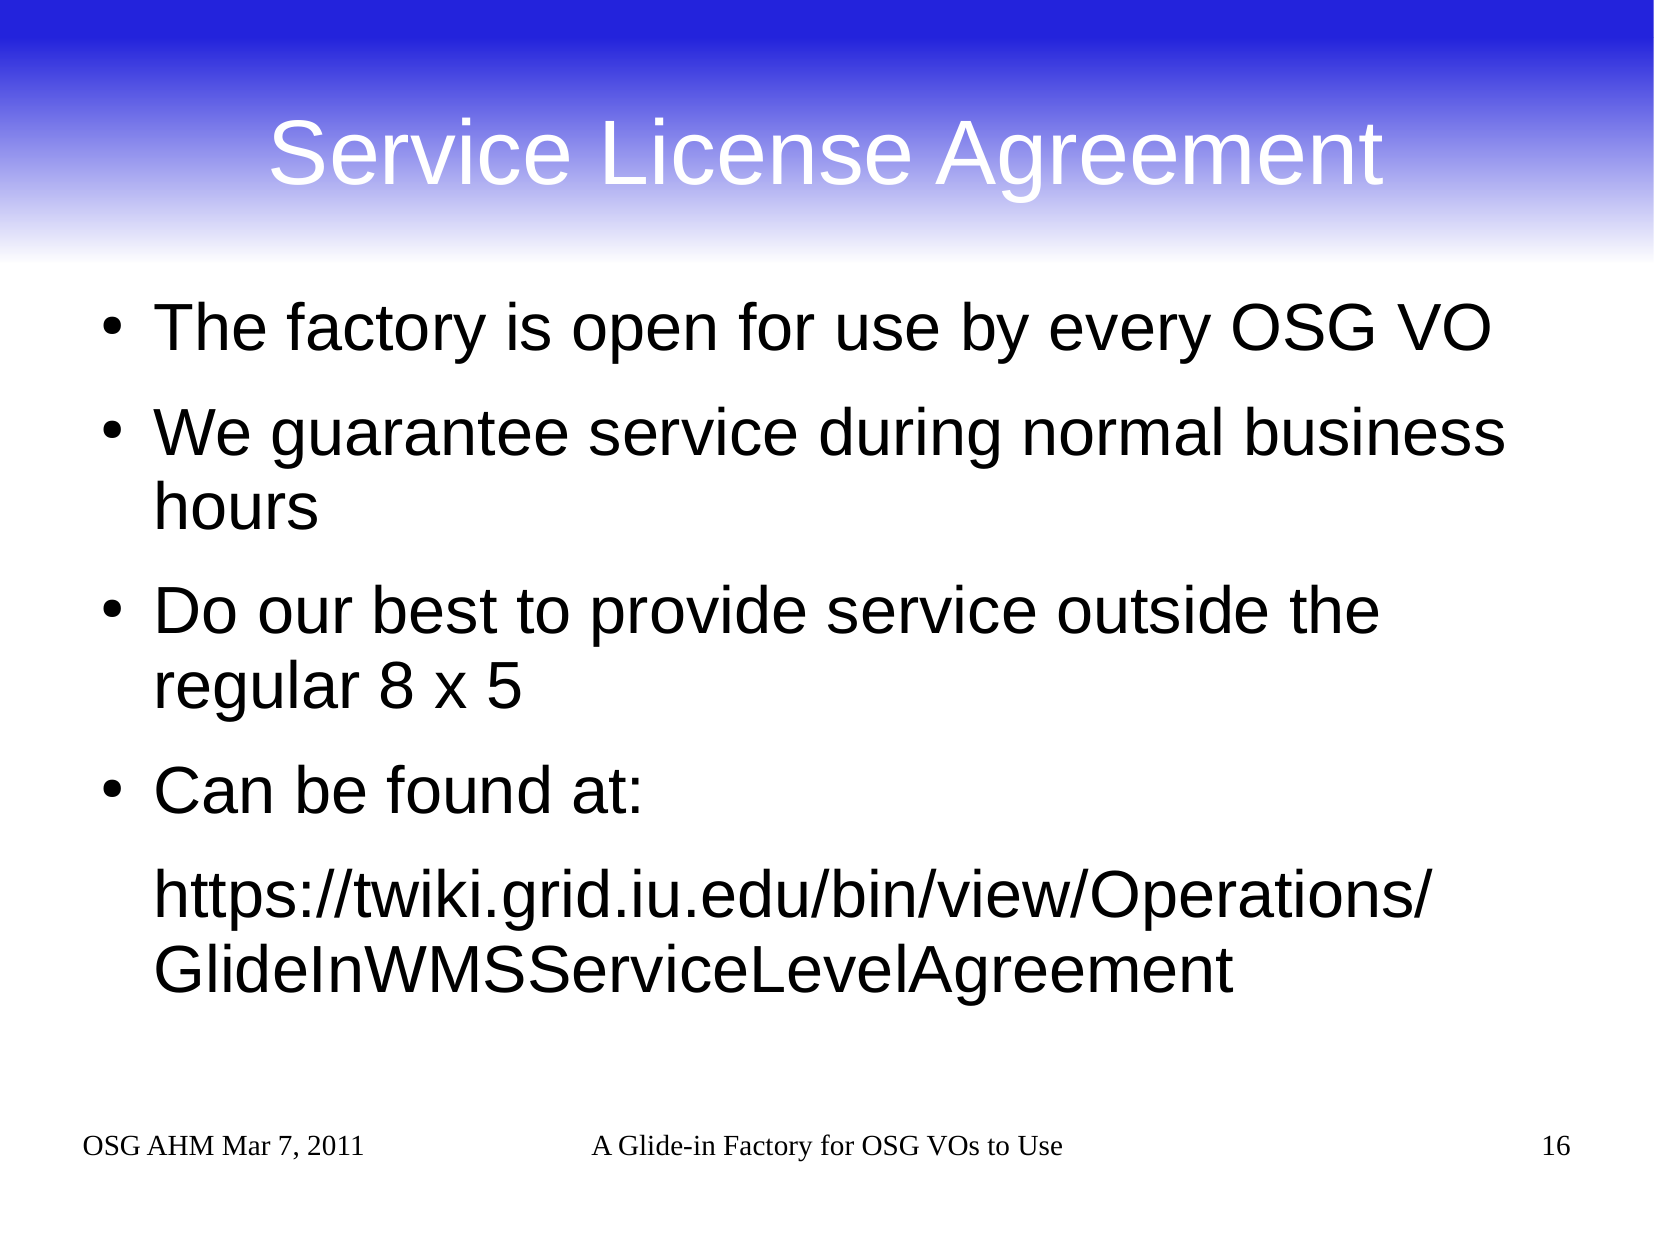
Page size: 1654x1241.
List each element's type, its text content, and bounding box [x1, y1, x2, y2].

title Service License Agreement [82, 56, 1571, 250]
list The factory is open for use by every OSG VO We guarantee service during normal business hours Do our best to provide service outside the regular 8 x 5 Can be found at: https://twiki.grid.iu.edu/bin/view/Operations/GlideInWMSServiceLevelAgreement [82, 290, 1571, 1109]
